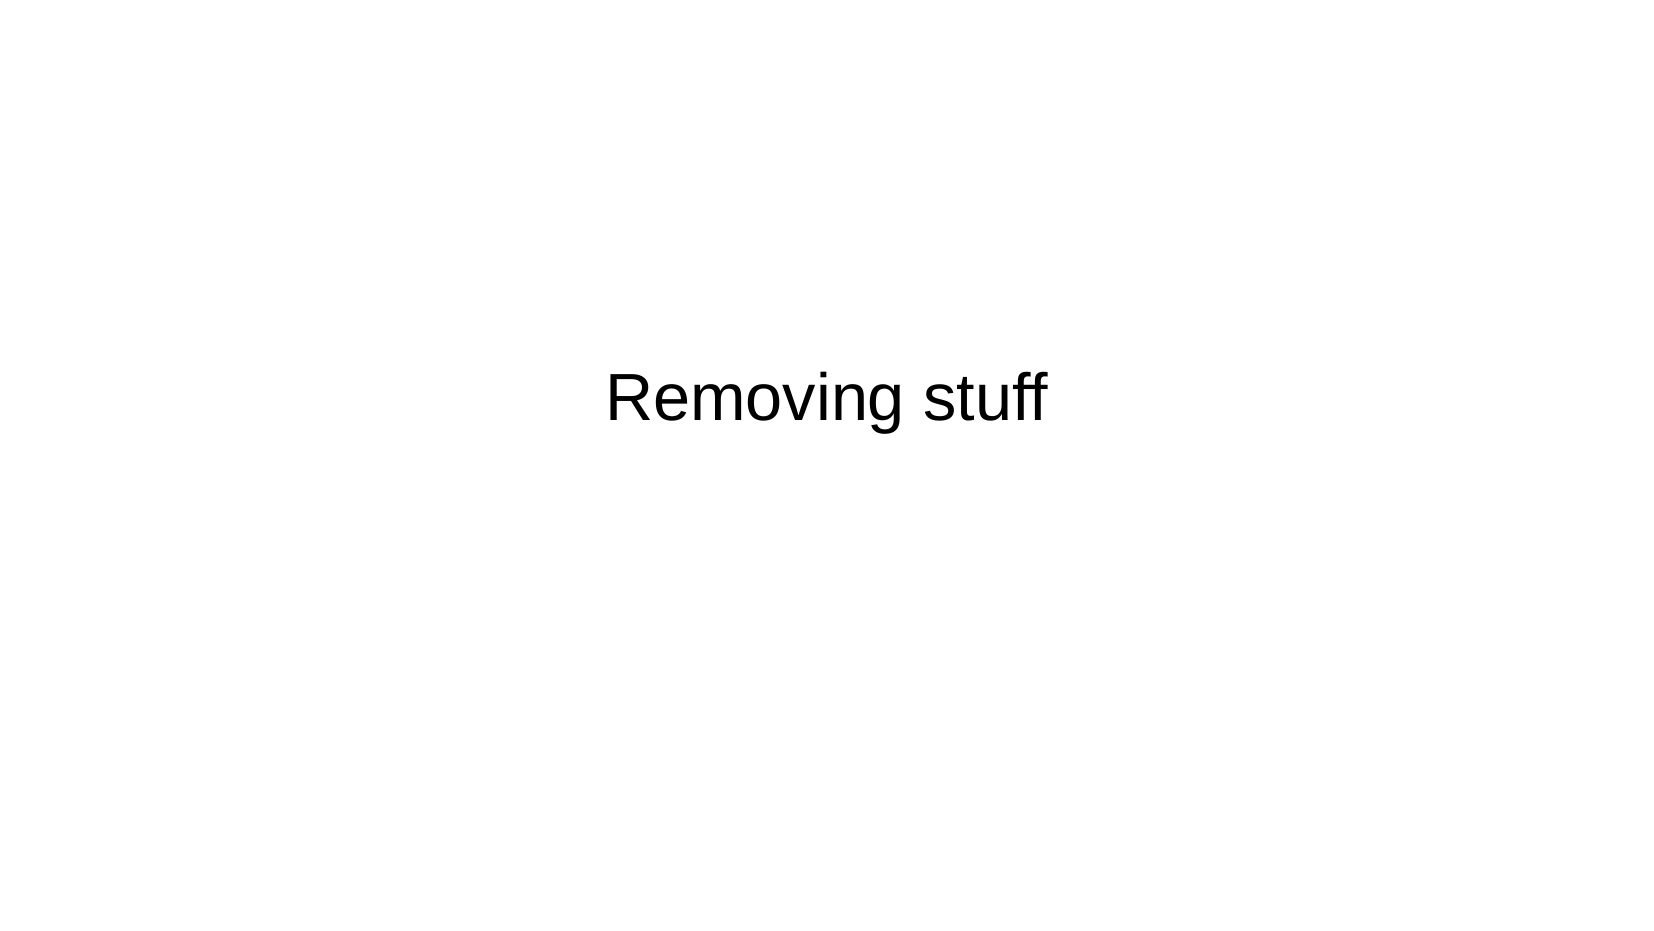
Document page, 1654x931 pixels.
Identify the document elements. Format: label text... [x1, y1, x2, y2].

subtitle Removing stuff [82, 37, 1571, 757]
